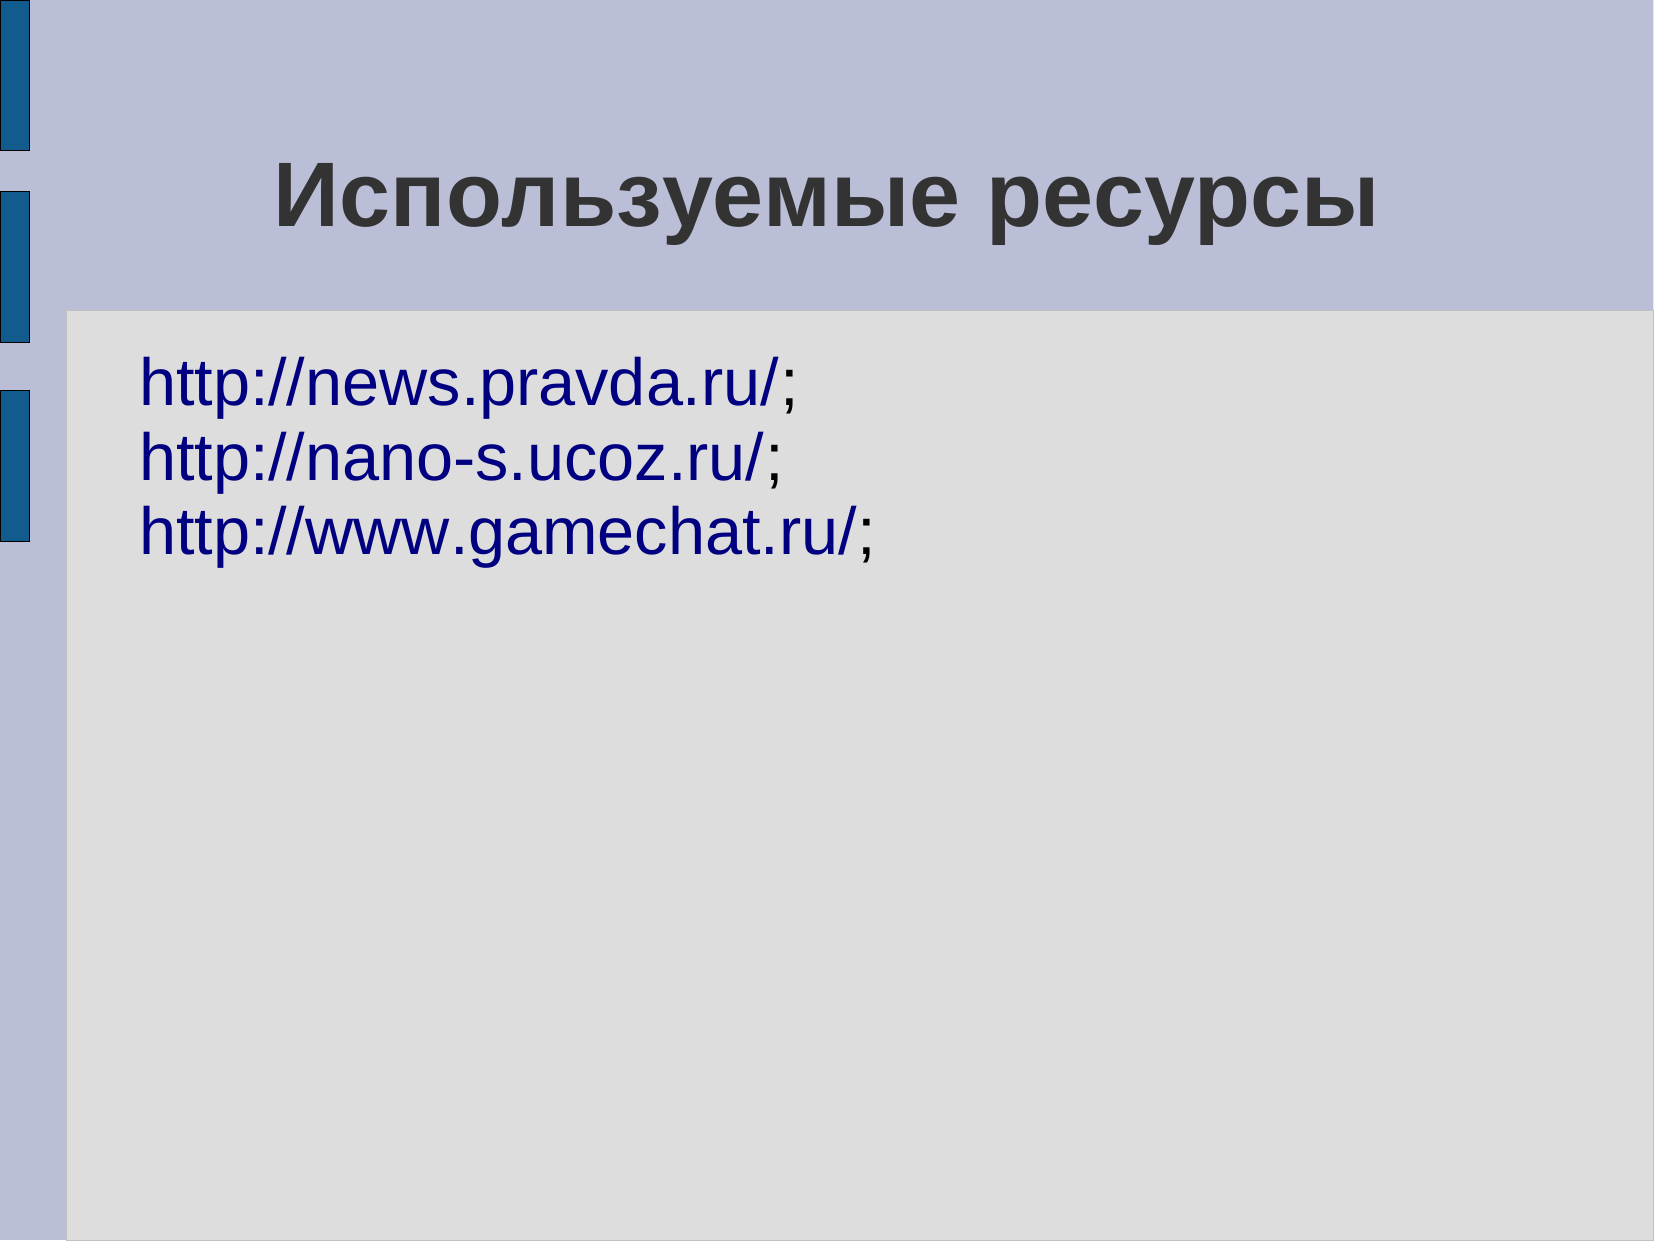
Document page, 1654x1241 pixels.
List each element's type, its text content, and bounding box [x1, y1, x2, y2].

list http://news.pravda.ru/; http://nano-s.ucoz.ru/; http://www.gamechat.ru/; [121, 344, 1534, 1112]
title Используемые ресурсы [121, 91, 1534, 299]
